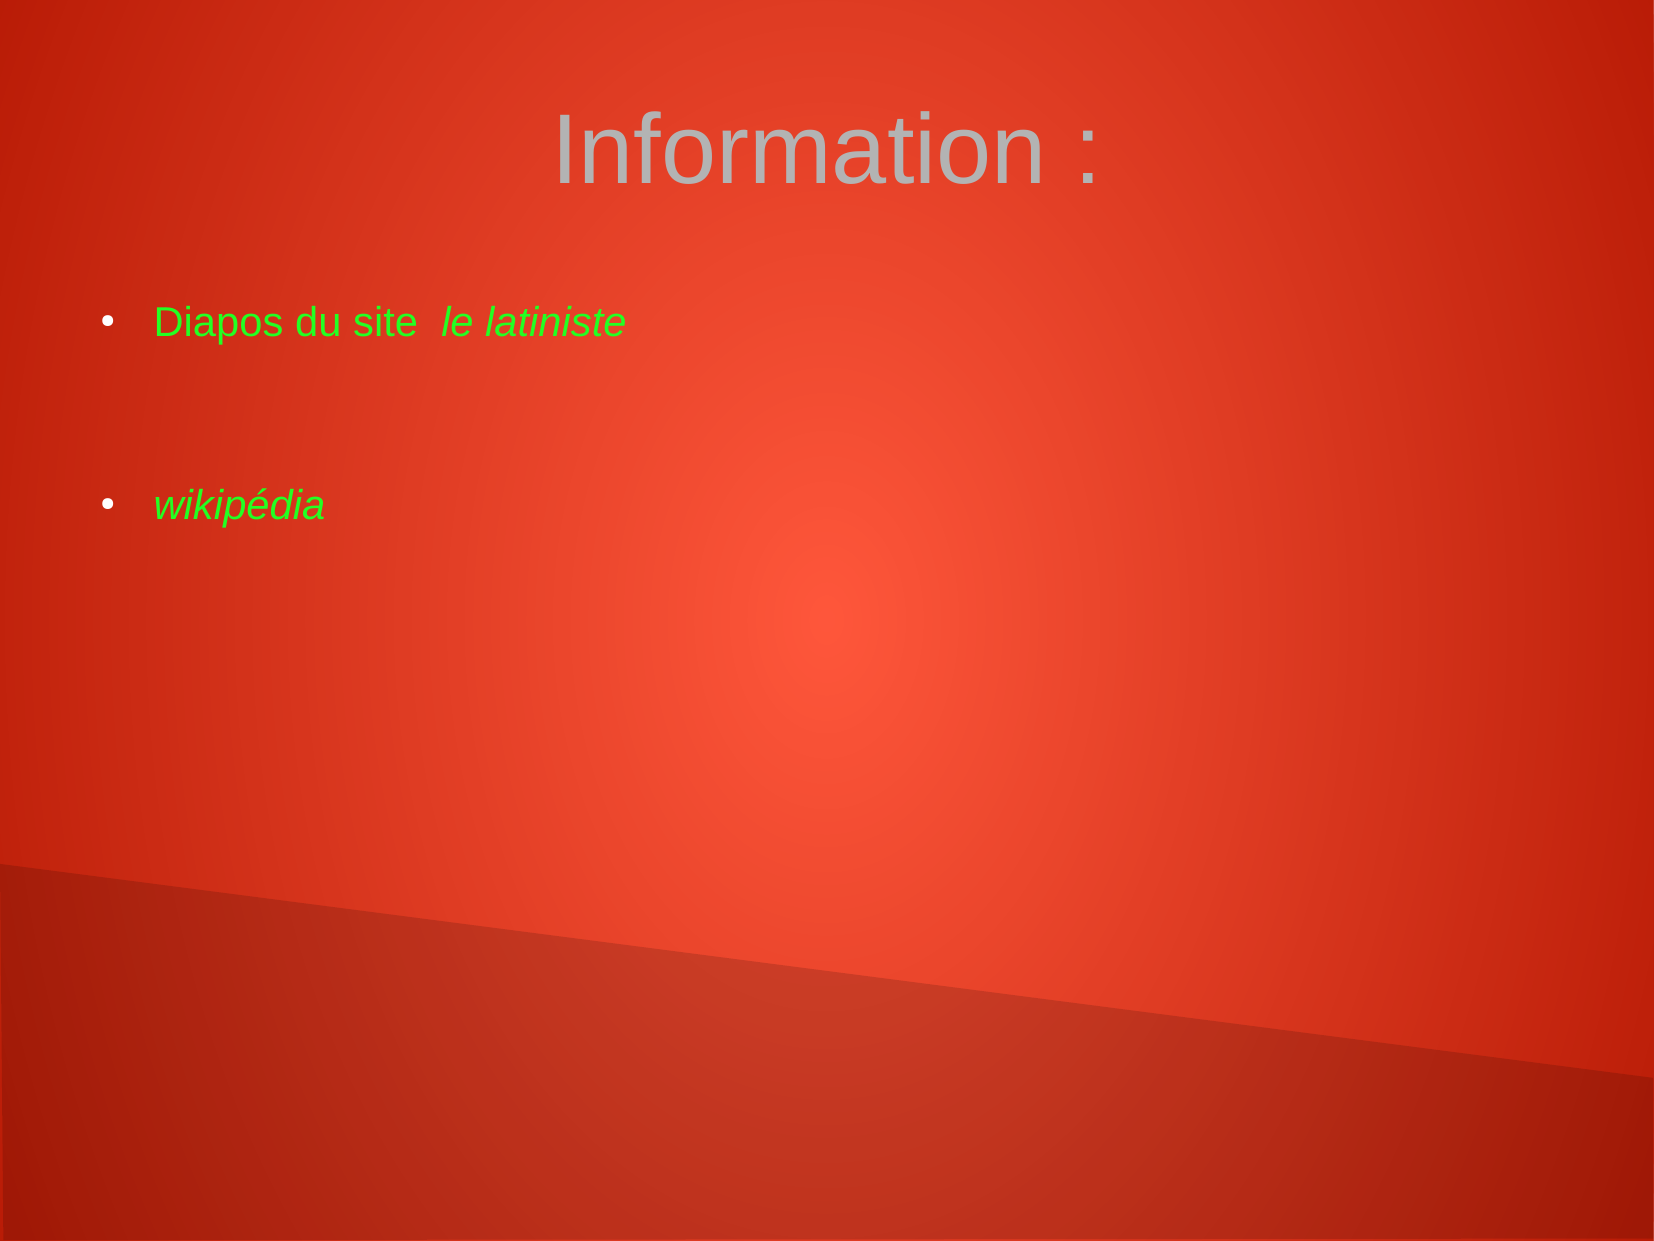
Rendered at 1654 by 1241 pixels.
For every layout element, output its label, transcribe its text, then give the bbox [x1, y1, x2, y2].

list Diapos du site le latiniste wikipédia [82, 299, 1571, 1019]
title Information : [82, 47, 1571, 252]
